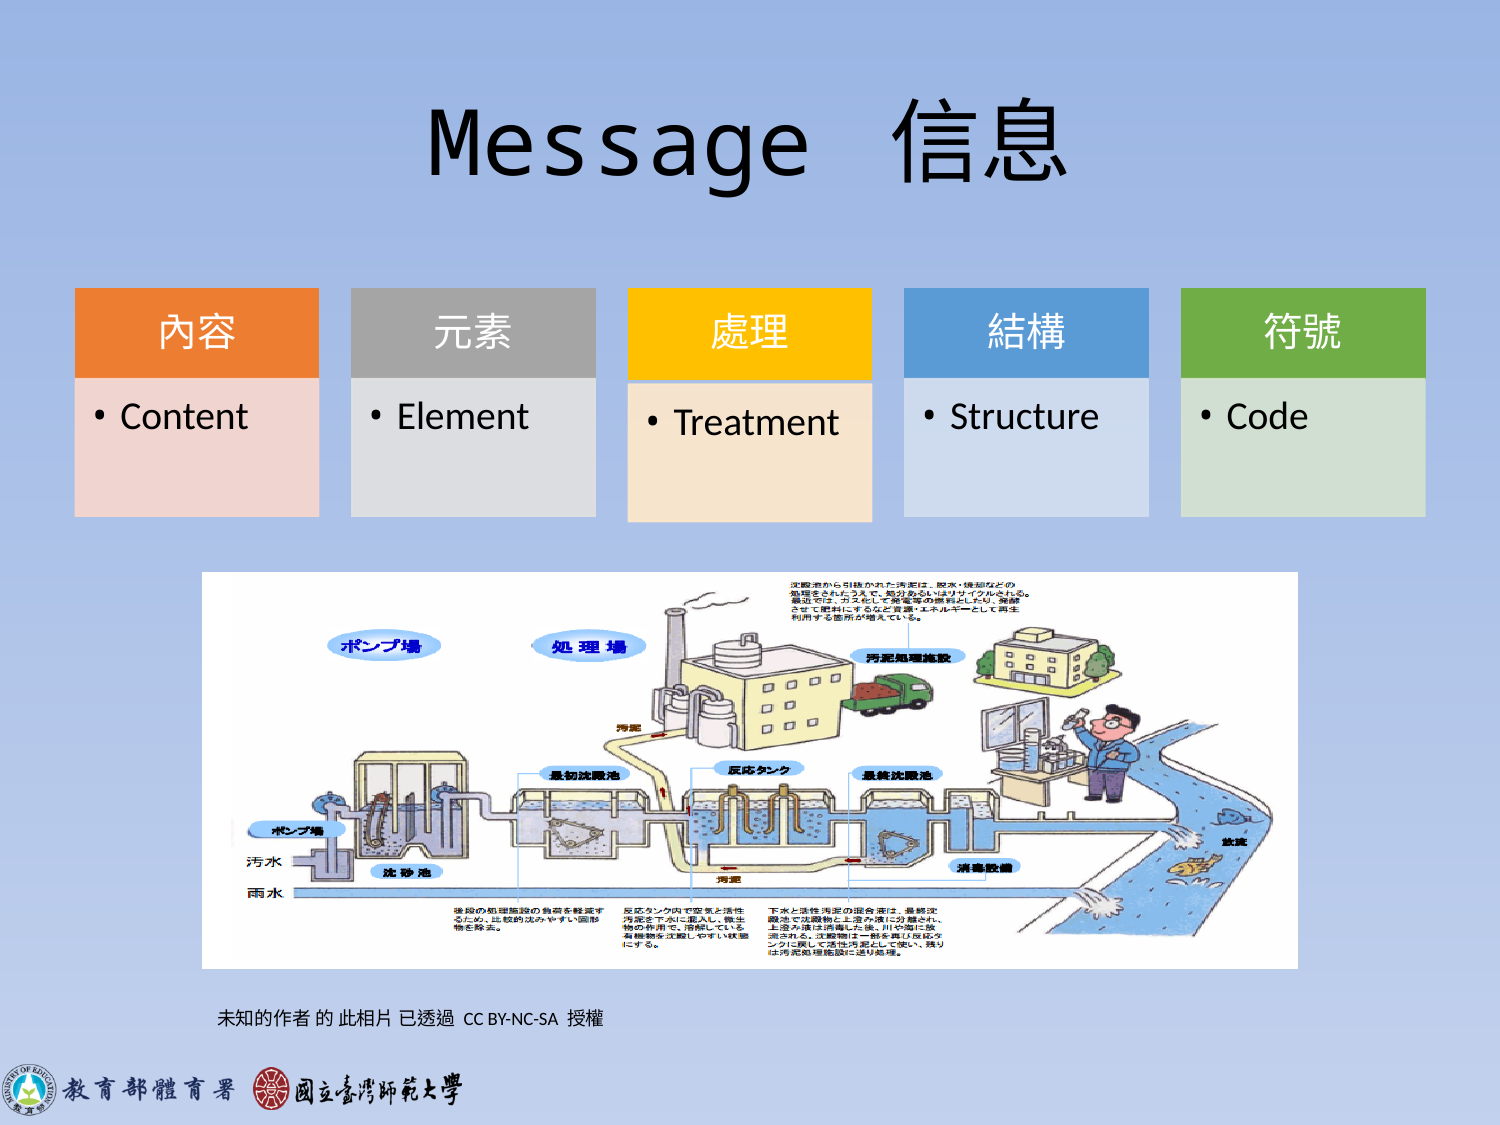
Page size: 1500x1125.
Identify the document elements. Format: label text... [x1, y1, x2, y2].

text_box Structure [905, 378, 1148, 516]
picture [202, 572, 1298, 969]
text_box 處理 [628, 289, 872, 380]
text_box Code [1181, 378, 1425, 516]
text_box 元素 [352, 289, 595, 378]
text_box 結構 [905, 289, 1148, 378]
text_box 未知的作者 的 此相片 已透過 CC BY-NC-SA 授權 [202, 999, 1298, 1038]
text_box Element [352, 378, 595, 516]
text_box Content [75, 378, 319, 516]
title Message 信息 [75, 45, 1426, 233]
text_box Treatment [628, 384, 872, 522]
text_box 內容 [75, 289, 319, 378]
text_box 符號 [1181, 289, 1425, 378]
